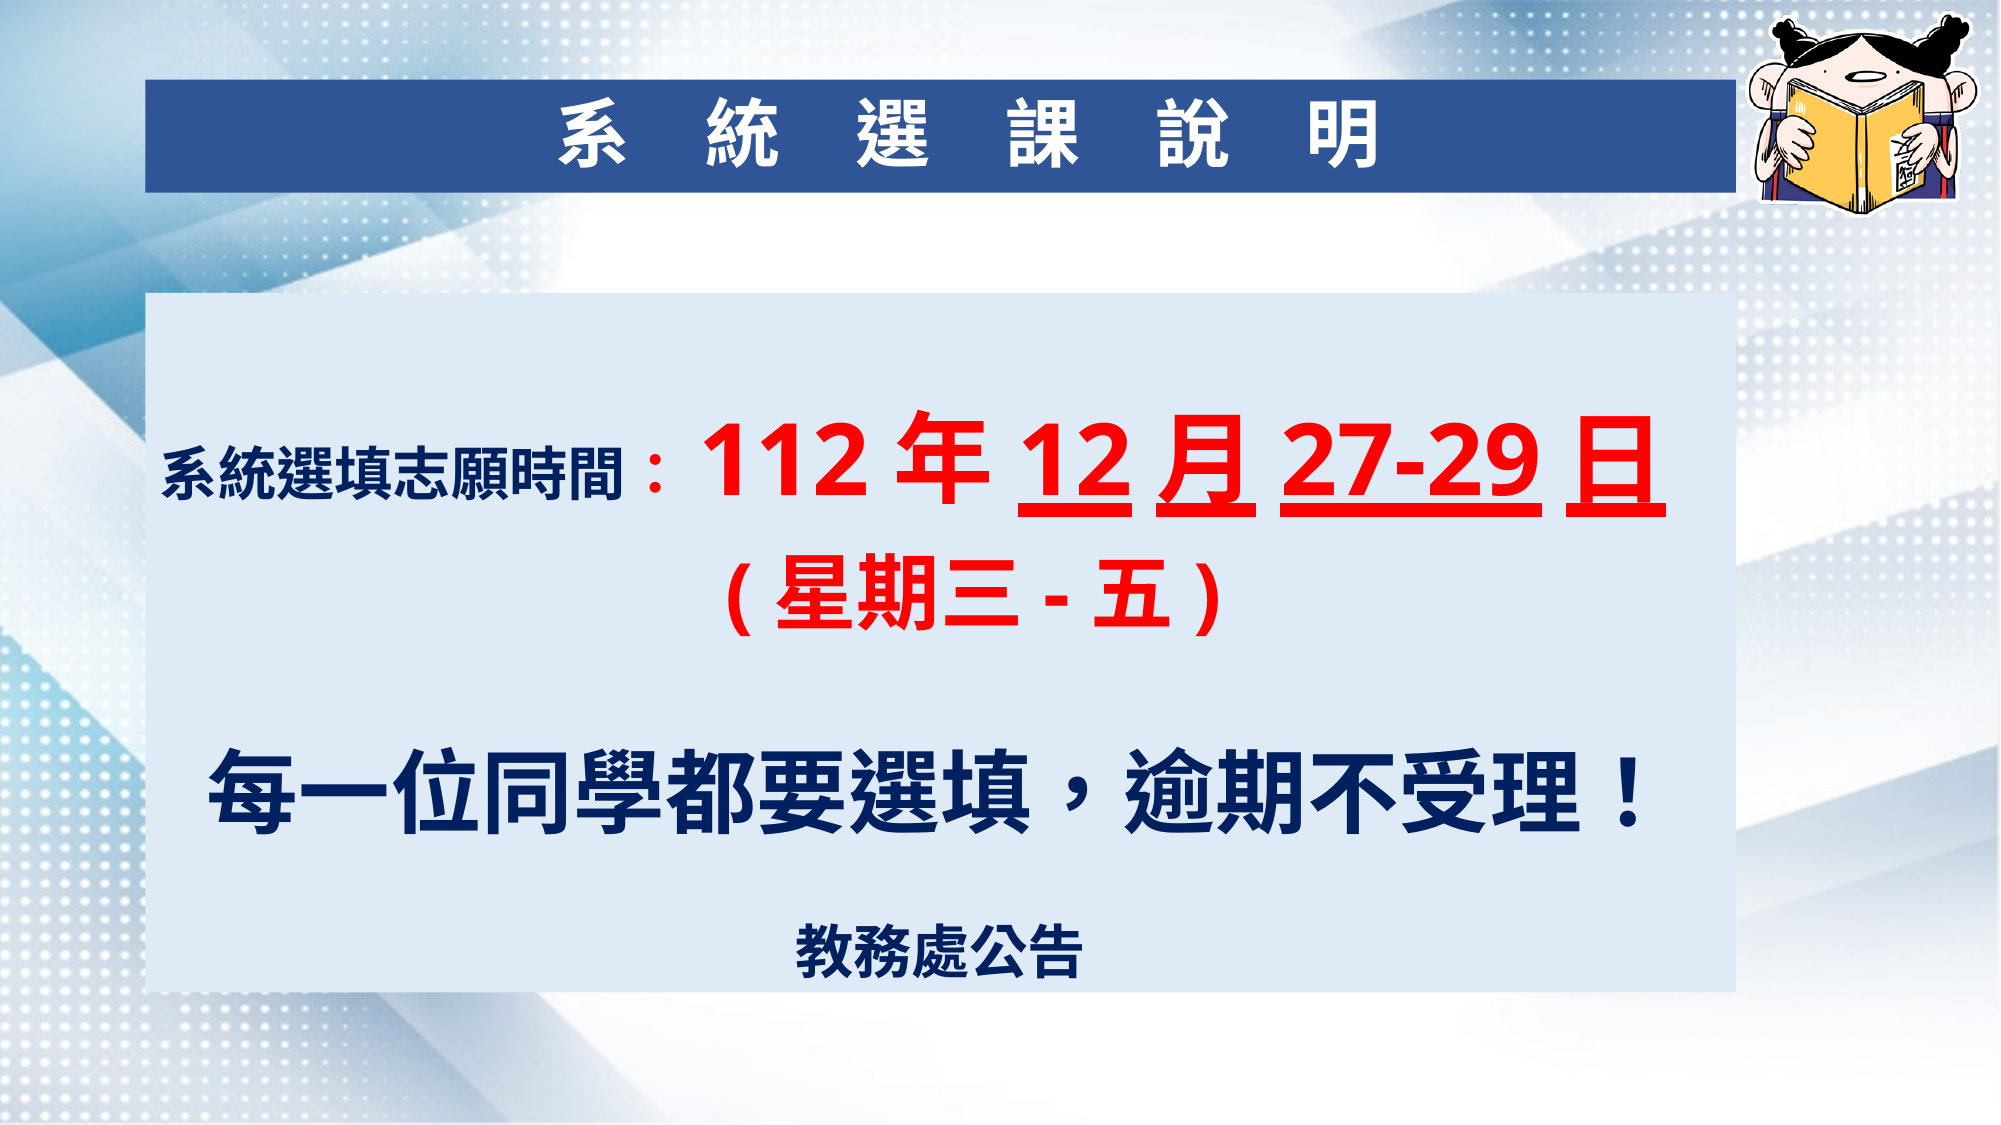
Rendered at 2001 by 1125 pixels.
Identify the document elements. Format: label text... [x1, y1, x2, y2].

text_box 系 統 選 課 說 明 [145, 79, 1726, 193]
picture [0, 0, 2000, 1125]
text_box 系統選填志願時間：112年12月27-29日 (星期三-五) 每一位同學都要選填，逾期不受理！ 教務處公告 [145, 292, 1736, 993]
